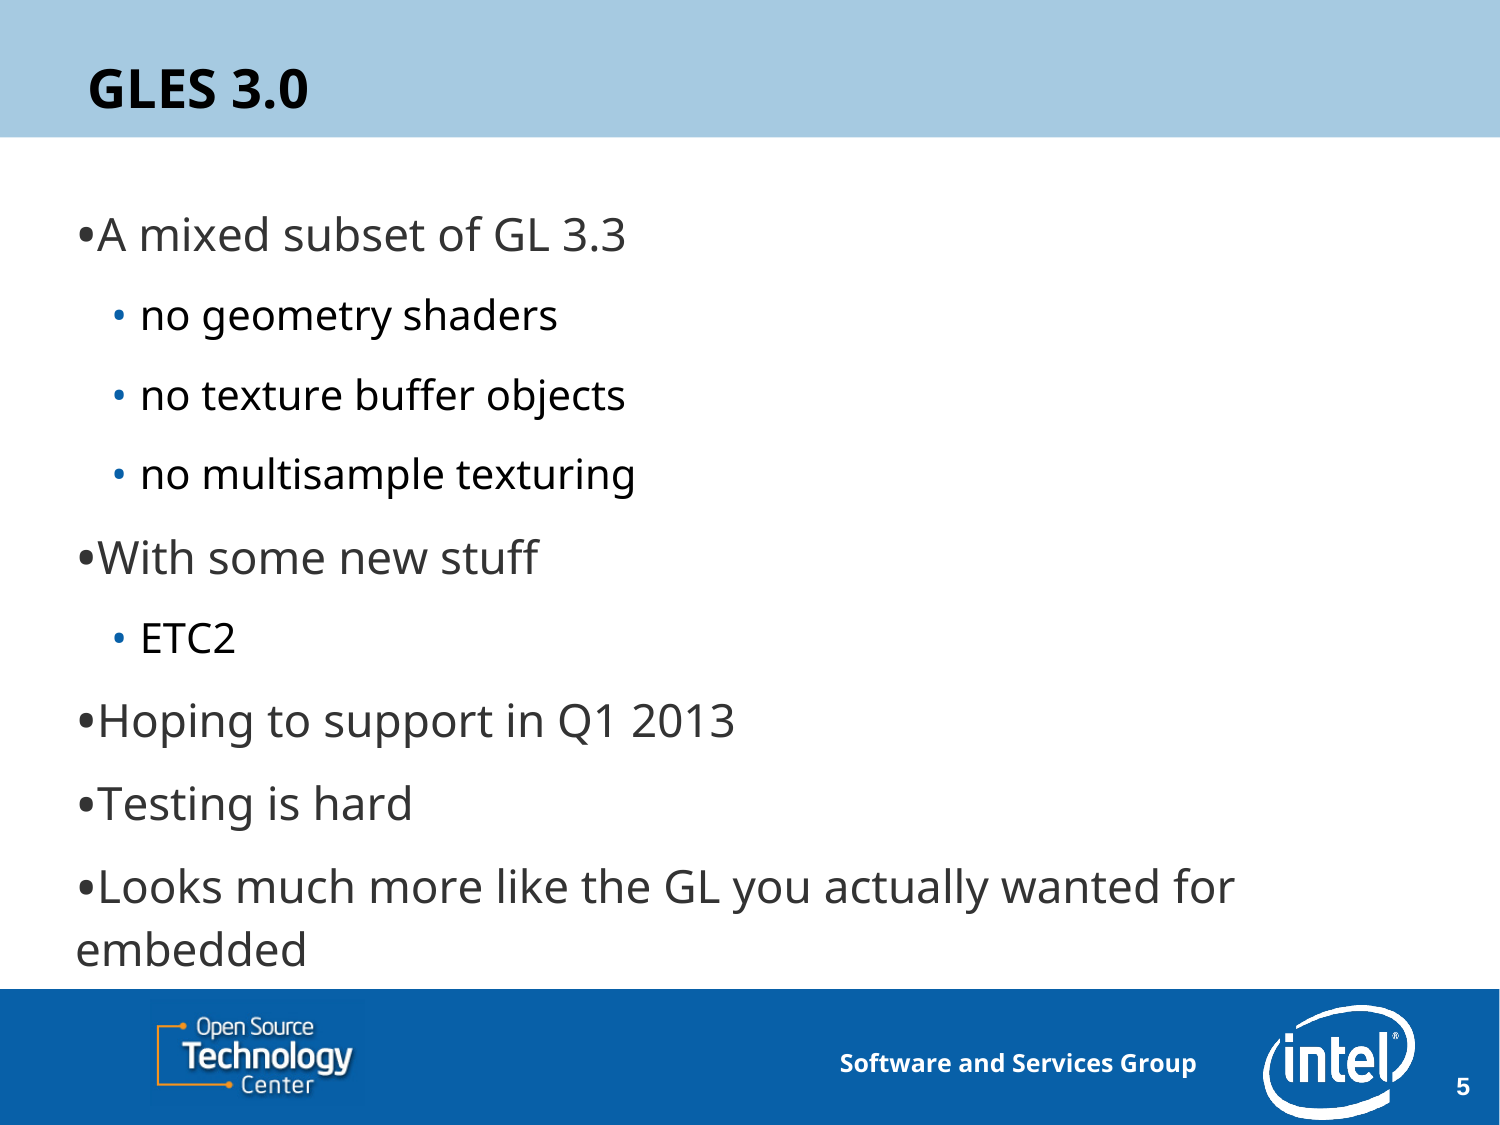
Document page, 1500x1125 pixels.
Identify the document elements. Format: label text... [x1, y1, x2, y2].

list A mixed subset of GL 3.3 no geometry shaders no texture buffer objects no multisample texturing With some new stuff ETC2 Hoping to support in Q1 2013 Testing is hard Looks much more like the GL you actually wanted for embedded [74, 202, 1425, 945]
picture [1263, 1005, 1415, 1120]
picture [150, 999, 365, 1106]
title GLES 3.0 [87, 37, 1446, 138]
